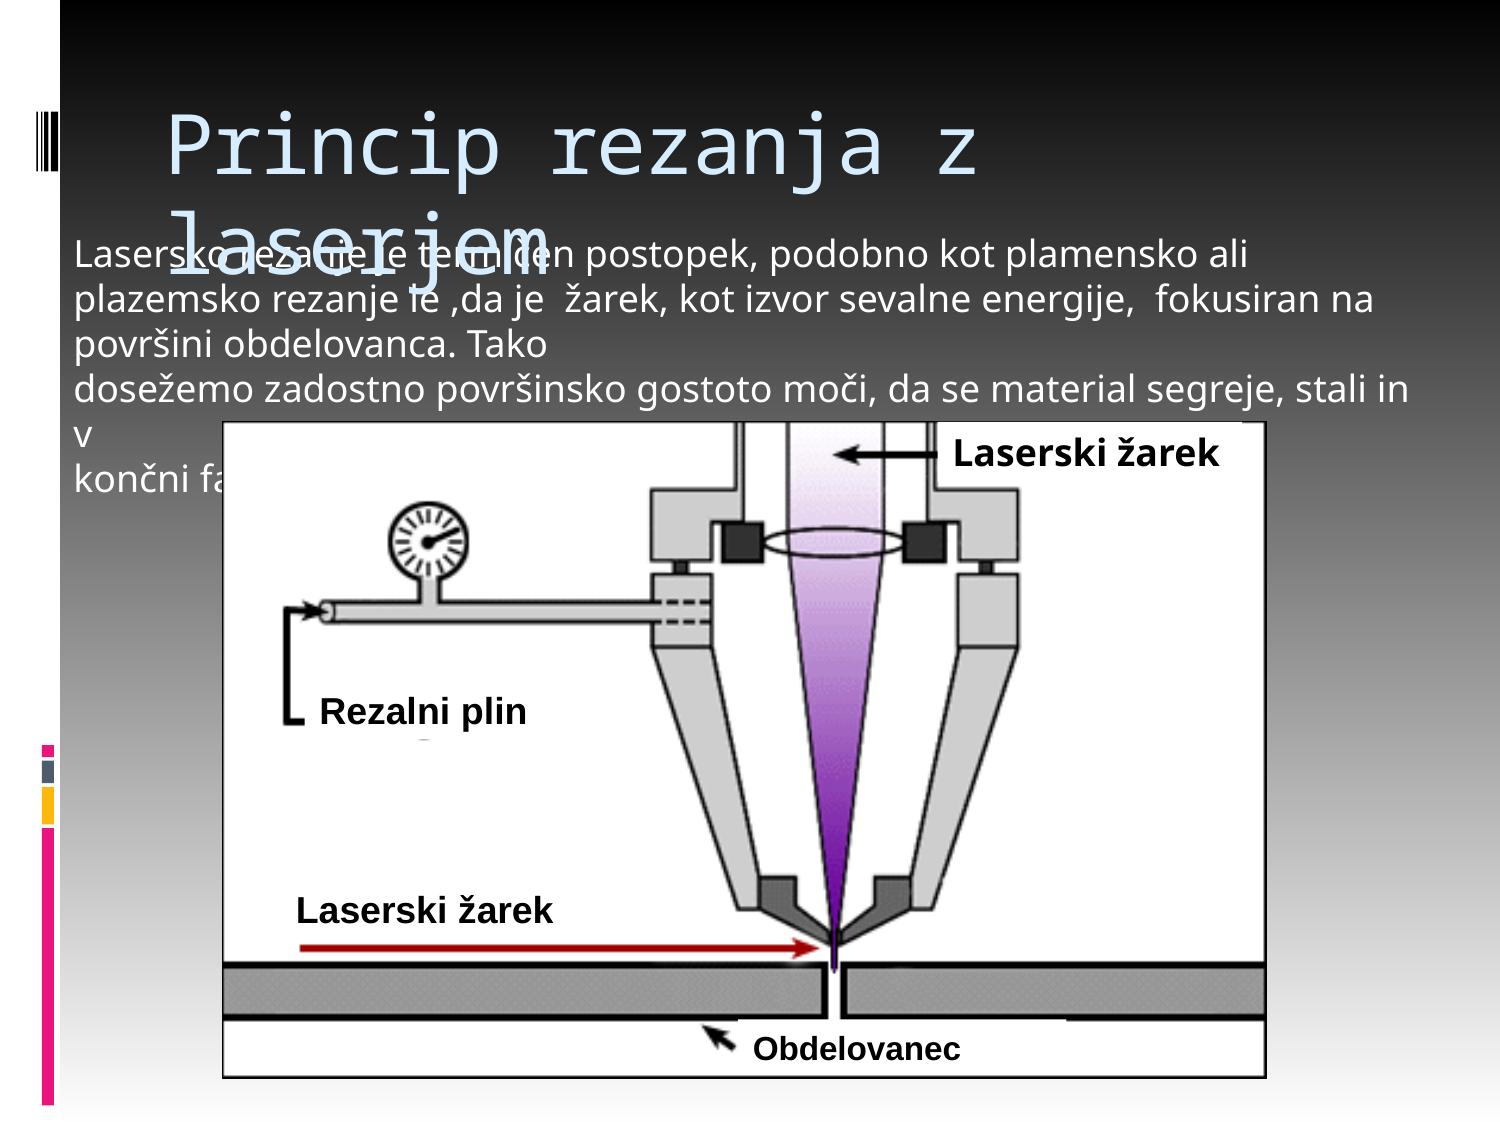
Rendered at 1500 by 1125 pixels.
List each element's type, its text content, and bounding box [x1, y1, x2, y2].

text_box Lasersko rezanje je termičen postopek, podobno kot plamensko ali plazemsko rezanje le ,da je žarek, kot izvor sevalne energije, fokusiran na površini obdelovanca. Tako dosežemo zadostno površinsko gostoto moči, da se material segreje, stali in v končni fazi upari. [58, 222, 1442, 688]
text_box Rezalni plin [304, 679, 610, 740]
picture [222, 421, 1267, 1079]
text_box Obdelovanec [738, 1019, 1067, 1075]
title Princip rezanja z laserjem [150, 83, 1425, 234]
text_box Laserski žarek [281, 878, 715, 939]
text_box Laserski žarek [937, 421, 1243, 482]
